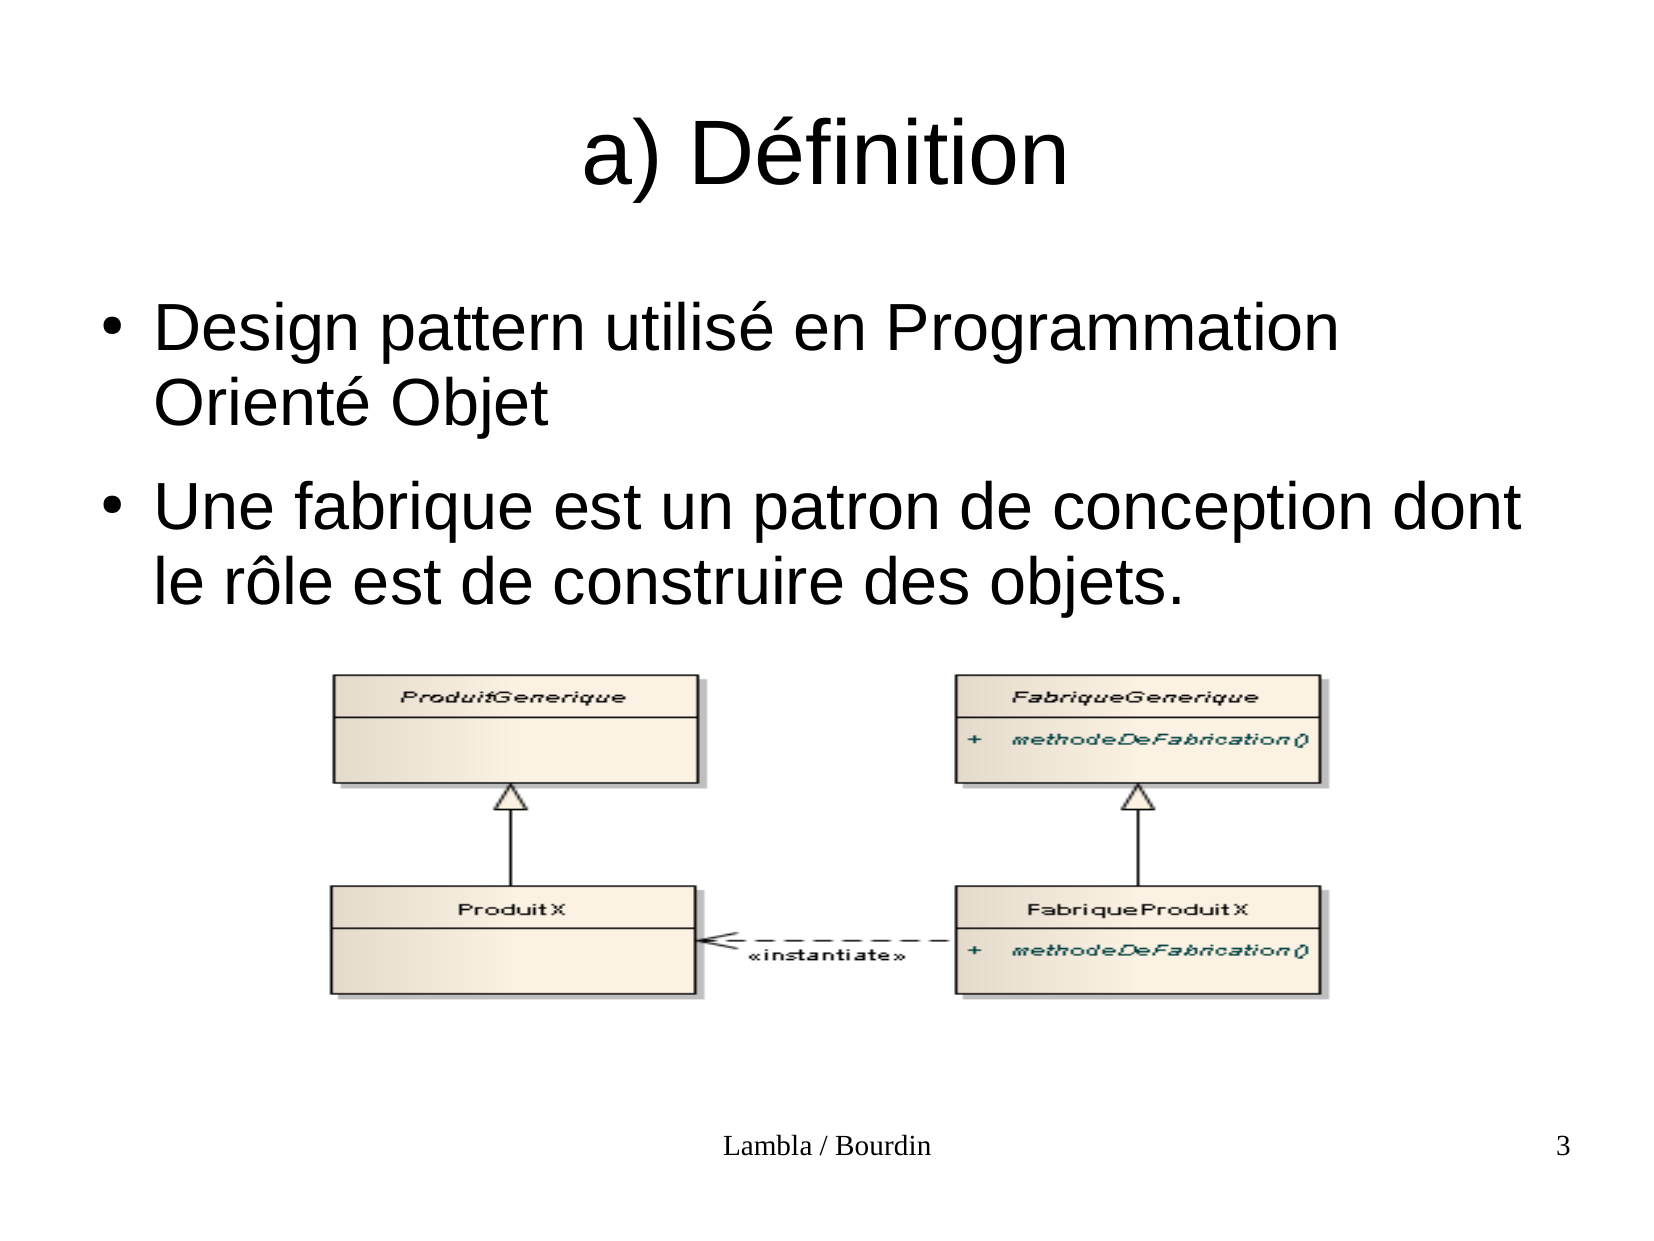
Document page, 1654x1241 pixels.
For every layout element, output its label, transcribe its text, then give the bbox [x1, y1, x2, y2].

list Design pattern utilisé en Programmation Orienté Objet Une fabrique est un patron de conception dont le rôle est de construire des objets. [82, 290, 1571, 1109]
picture [265, 620, 1388, 1034]
title a) Définition [82, 49, 1571, 257]
